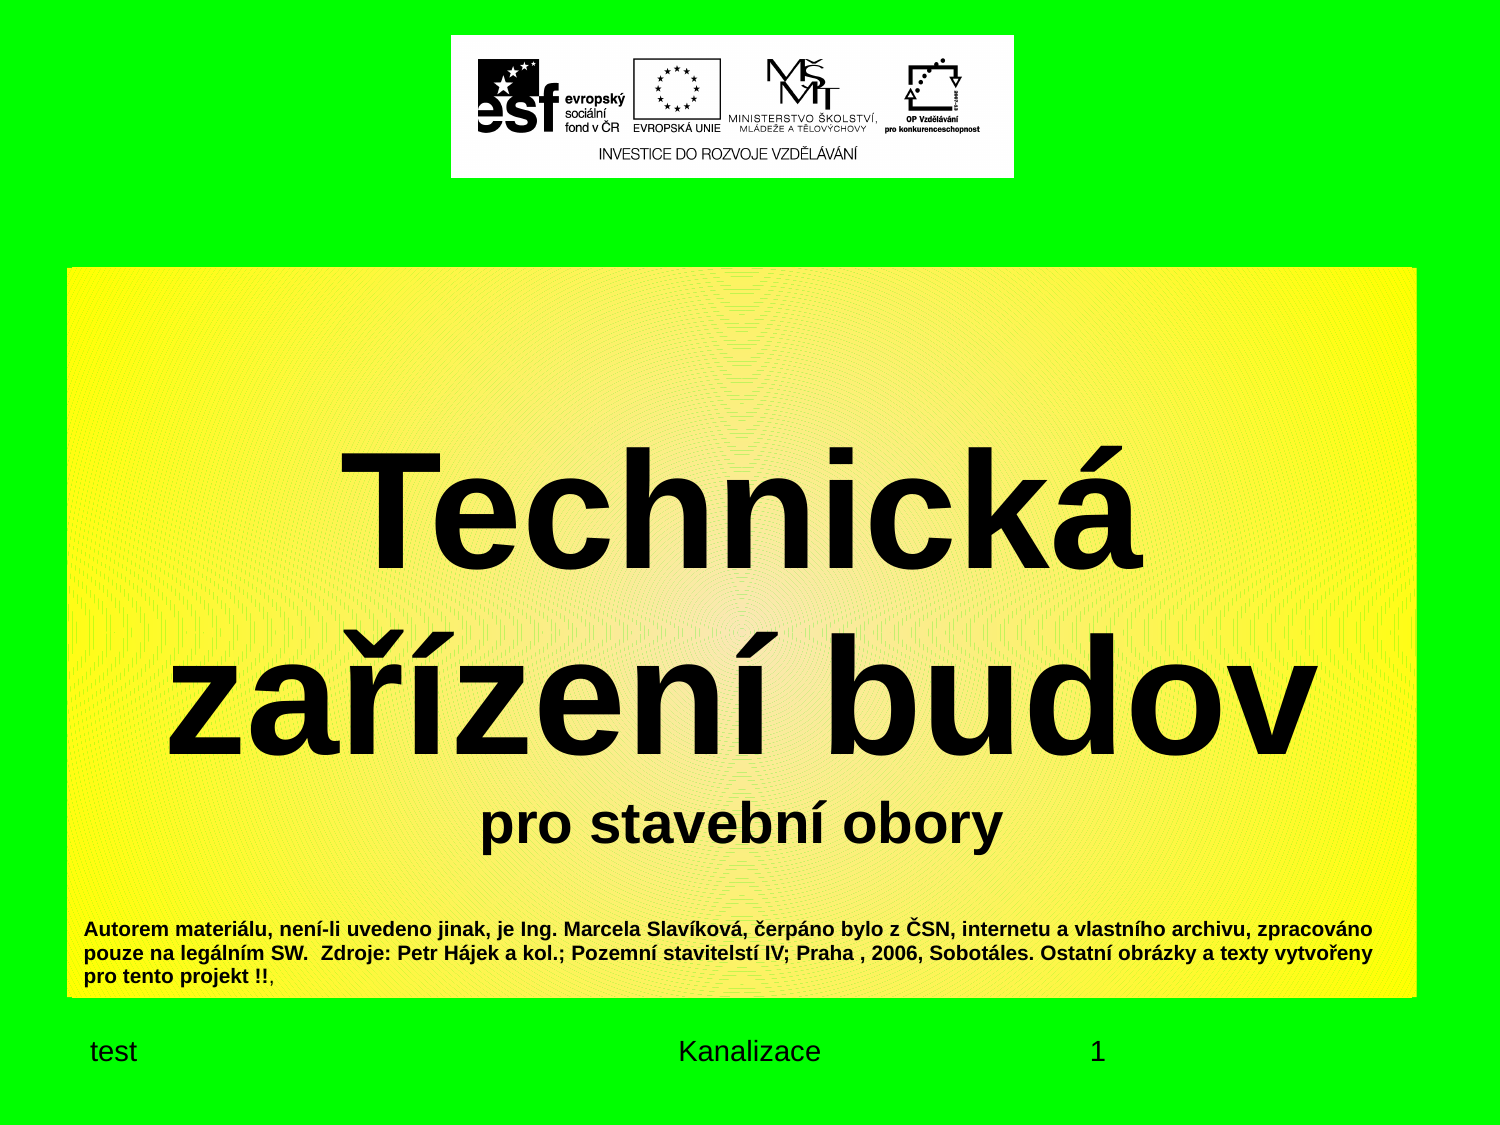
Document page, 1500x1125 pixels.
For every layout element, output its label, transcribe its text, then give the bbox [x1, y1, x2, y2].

text_box test [75, 1024, 426, 1103]
picture [451, 35, 1014, 178]
text_box Autorem materiálu, není-li uvedeno jinak, je Ing. Marcela Slavíková, čerpáno bylo z ČSN, internetu a vlastního archivu, zpracováno pouze na legálním SW. Zdroje: Petr Hájek a kol.; Pozemní stavitelstí IV; Praha , 2006, Sobotáles. Ostatní obrázky a texty vytvořeny pro tento projekt !!, [70, 911, 1418, 995]
text_box Kanalizace [512, 1024, 988, 1103]
text_box Technická zařízení budov pro stavební obory [67, 267, 1417, 998]
text_box [1074, 1024, 1426, 1103]
